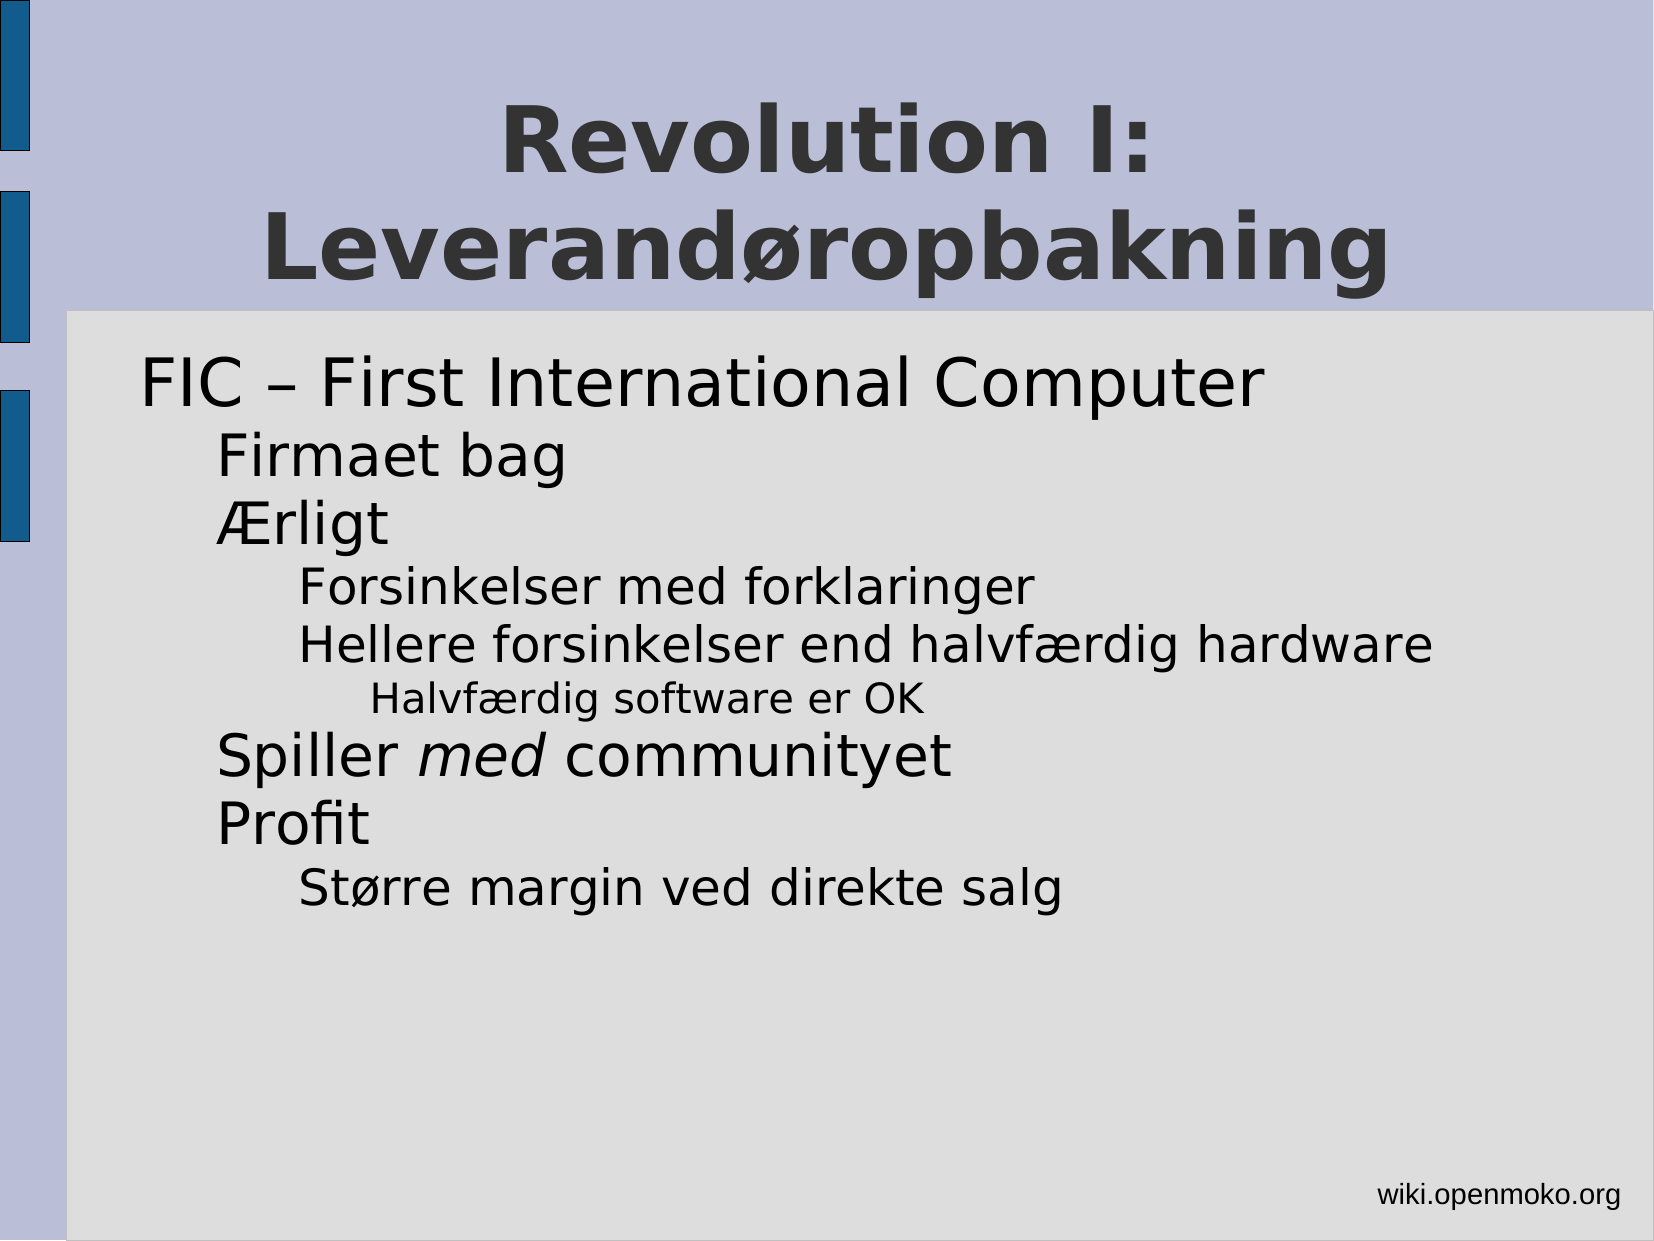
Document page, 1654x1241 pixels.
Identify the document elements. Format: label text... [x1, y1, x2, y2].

title Revolution I: Leverandøropbakning [121, 87, 1534, 302]
list FIC – First International Computer Firmaet bag Ærligt Forsinkelser med forklaringer Hellere forsinkelser end halvfærdig hardware Halvfærdig software er OK Spiller med communityet Profit Større margin ved direkte salg [121, 344, 1534, 1127]
